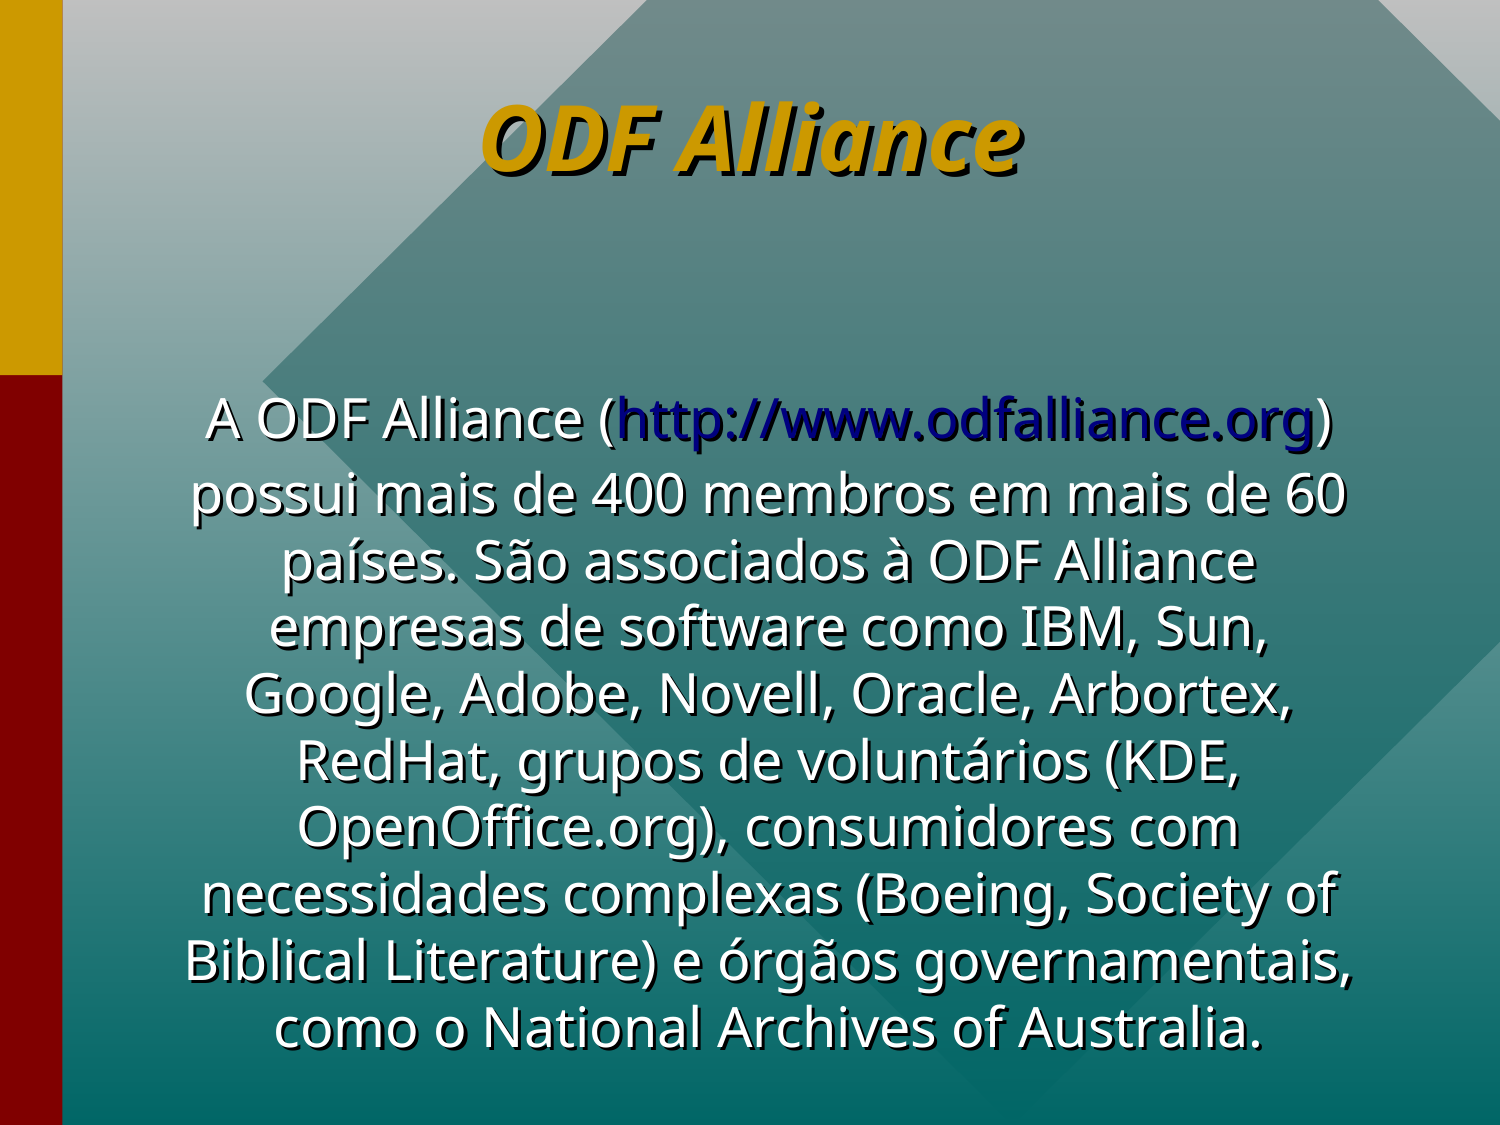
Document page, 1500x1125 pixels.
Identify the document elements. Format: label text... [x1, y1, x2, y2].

title ODF Alliance [150, 0, 1351, 292]
list A ODF Alliance (http://www.odfalliance.org) possui mais de 400 membros em mais de 60 países. São associados à ODF Alliance empresas de software como IBM, Sun, Google, Adobe, Novell, Oracle, Arbortex, RedHat, grupos de voluntários (KDE, OpenOffice.org), consumidores com necessidades complexas (Boeing, Society of Biblical Literature) e órgãos governamentais, como o National Archives of Australia. [149, 375, 1388, 1118]
